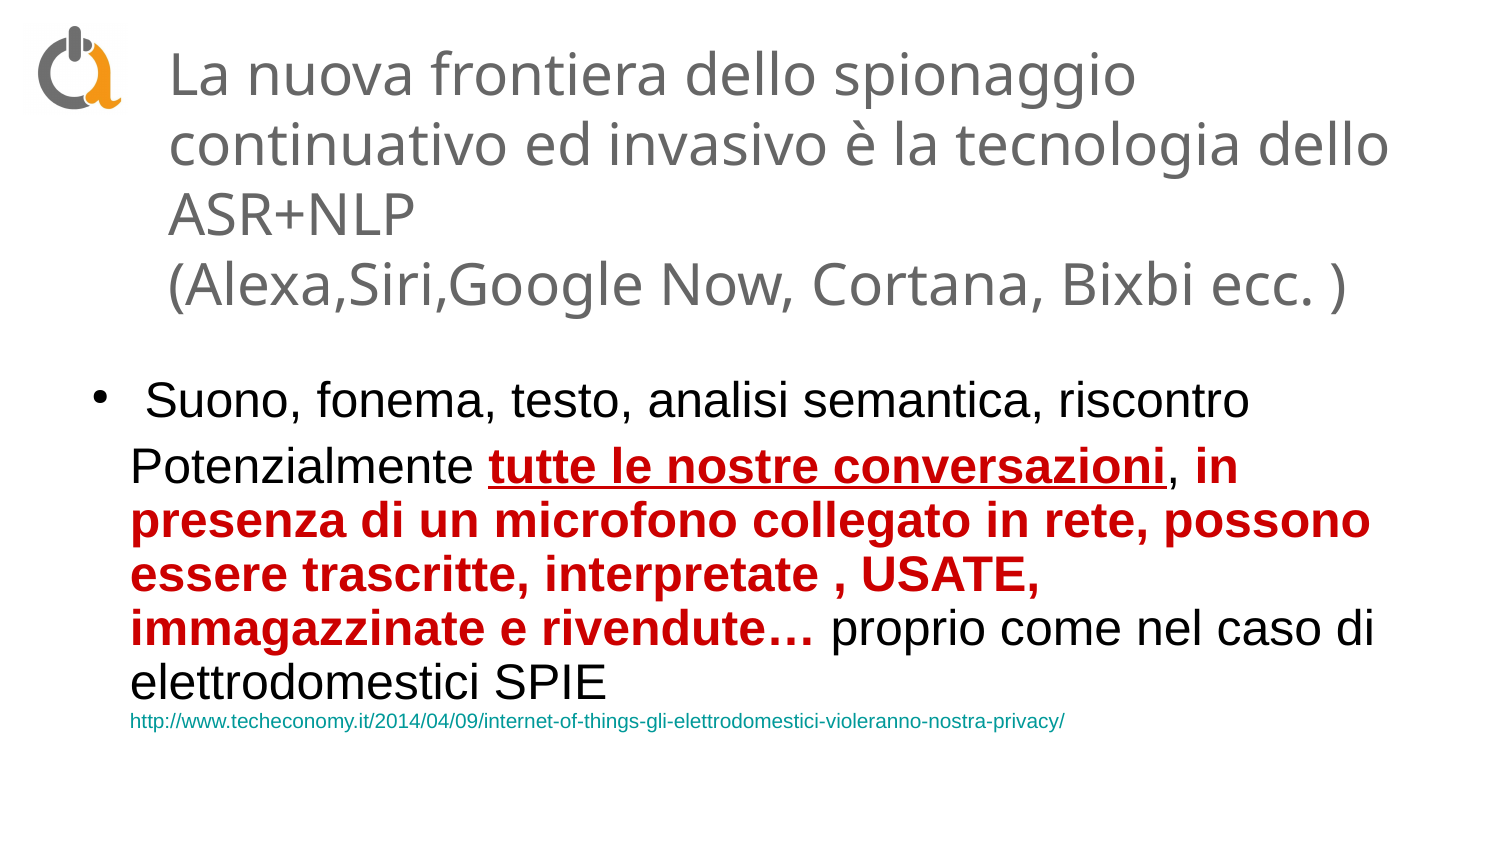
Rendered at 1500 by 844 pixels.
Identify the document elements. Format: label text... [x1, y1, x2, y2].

list Suono, fonema, testo, analisi semantica, riscontro Potenzialmente tutte le nostre conversazioni, in presenza di un microfono collegato in rete, possono essere trascritte, interpretate , USATE, immagazzinate e rivendute… proprio come nel caso di elettrodomestici SPIE http://www.techeconomy.it/2014/04/09/internet-of-things-gli-elettrodomestici-violeranno-nostra-privacy/ [59, 366, 1410, 768]
picture [23, 23, 128, 115]
title La nuova frontiera dello spionaggio continuativo ed invasivo è la tecnologia dello ASR+NLP (Alexa,Siri,Google Now, Cortana, Bixbi ecc. ) [153, 23, 1489, 331]
